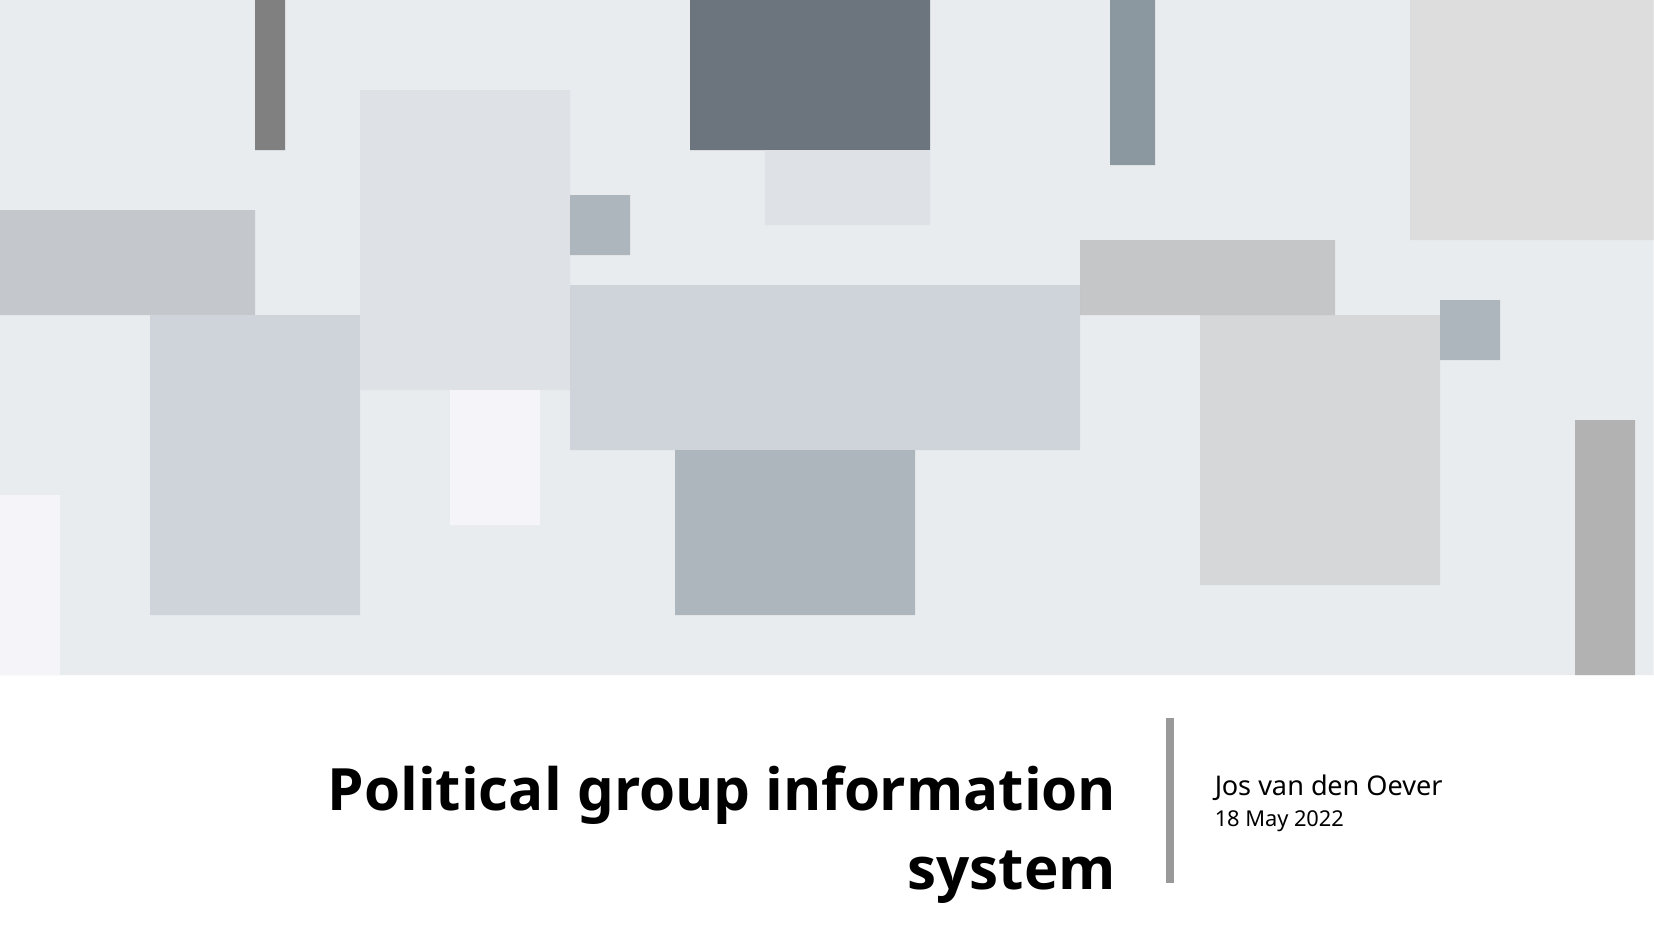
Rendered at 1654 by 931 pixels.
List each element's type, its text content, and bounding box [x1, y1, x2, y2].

text_box Political group information system [187, 740, 1131, 914]
text_box Jos van den Oever 18 May 2022 [1200, 759, 1591, 841]
